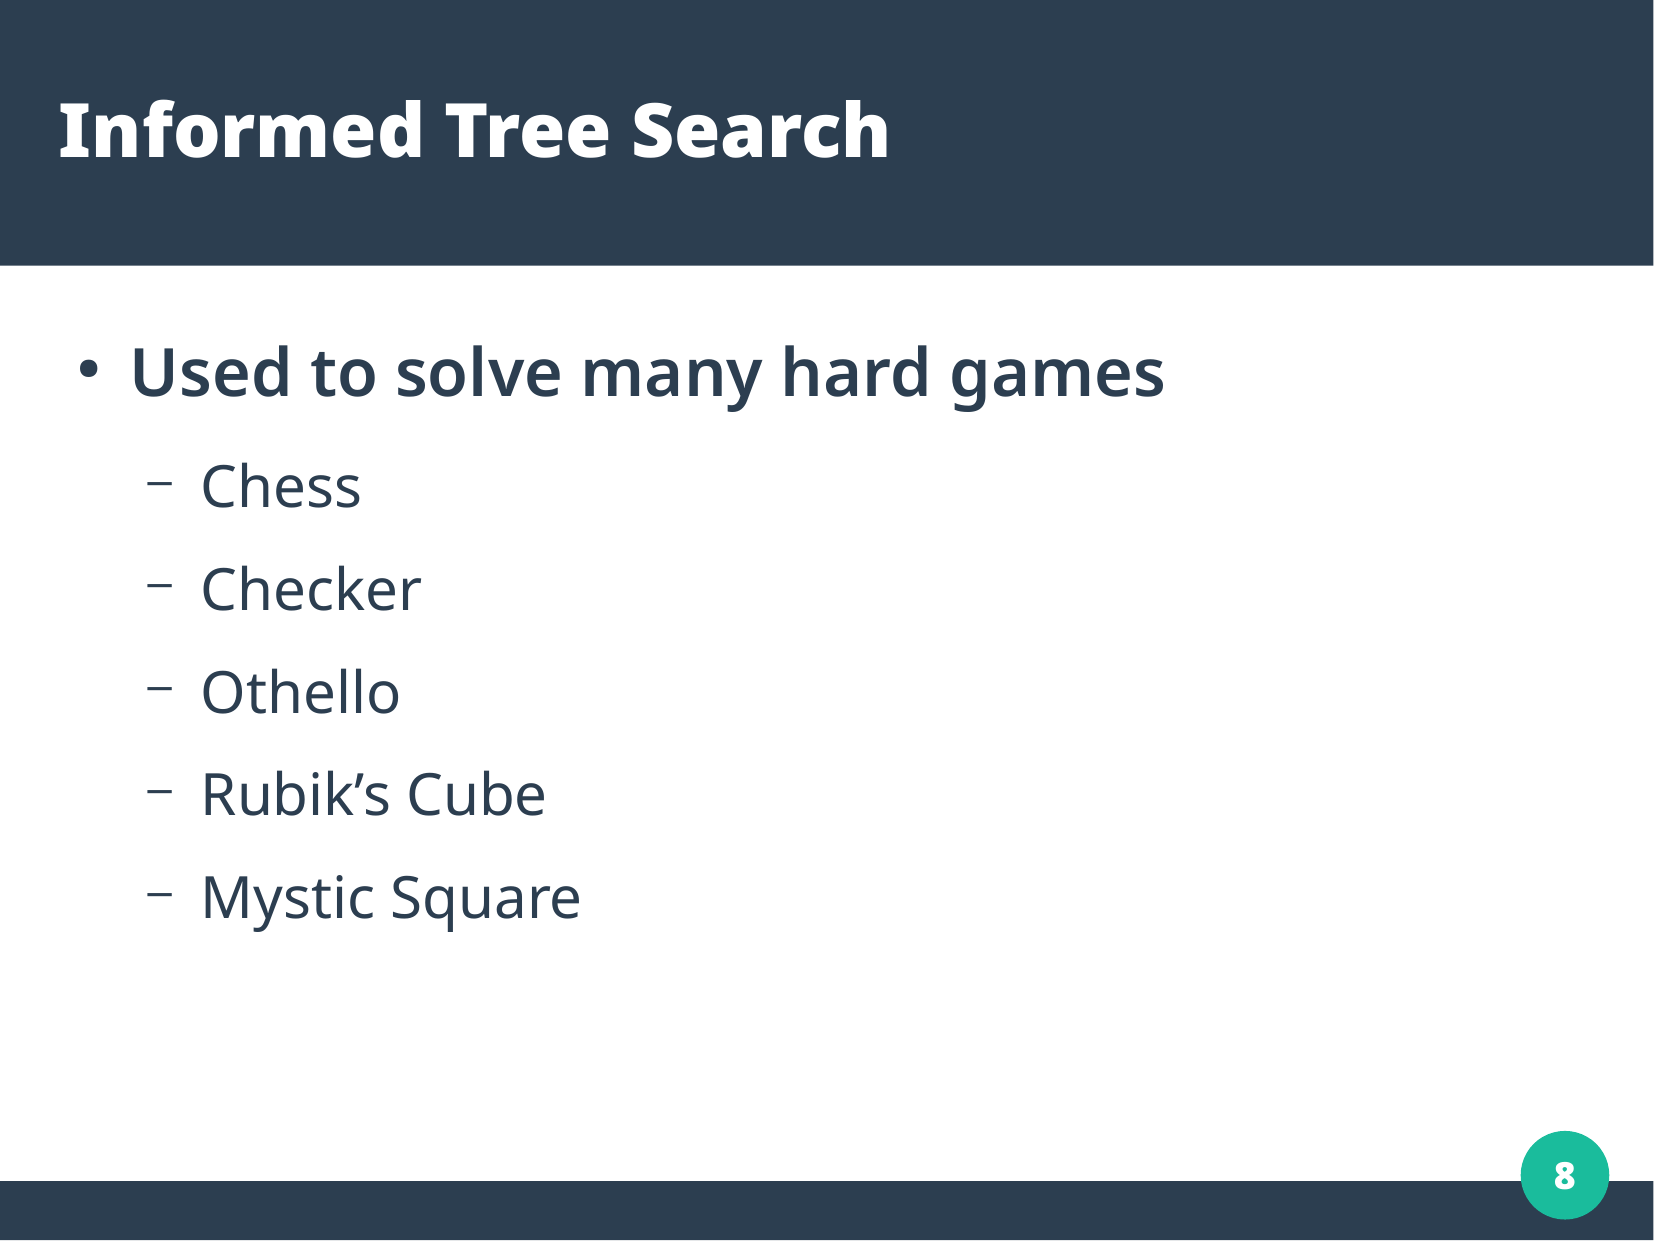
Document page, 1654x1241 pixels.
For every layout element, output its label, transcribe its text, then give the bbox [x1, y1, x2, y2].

list Used to solve many hard games Chess Checker Othello Rubik’s Cube Mystic Square [59, 324, 1595, 1152]
title Informed Tree Search [59, 49, 1595, 207]
